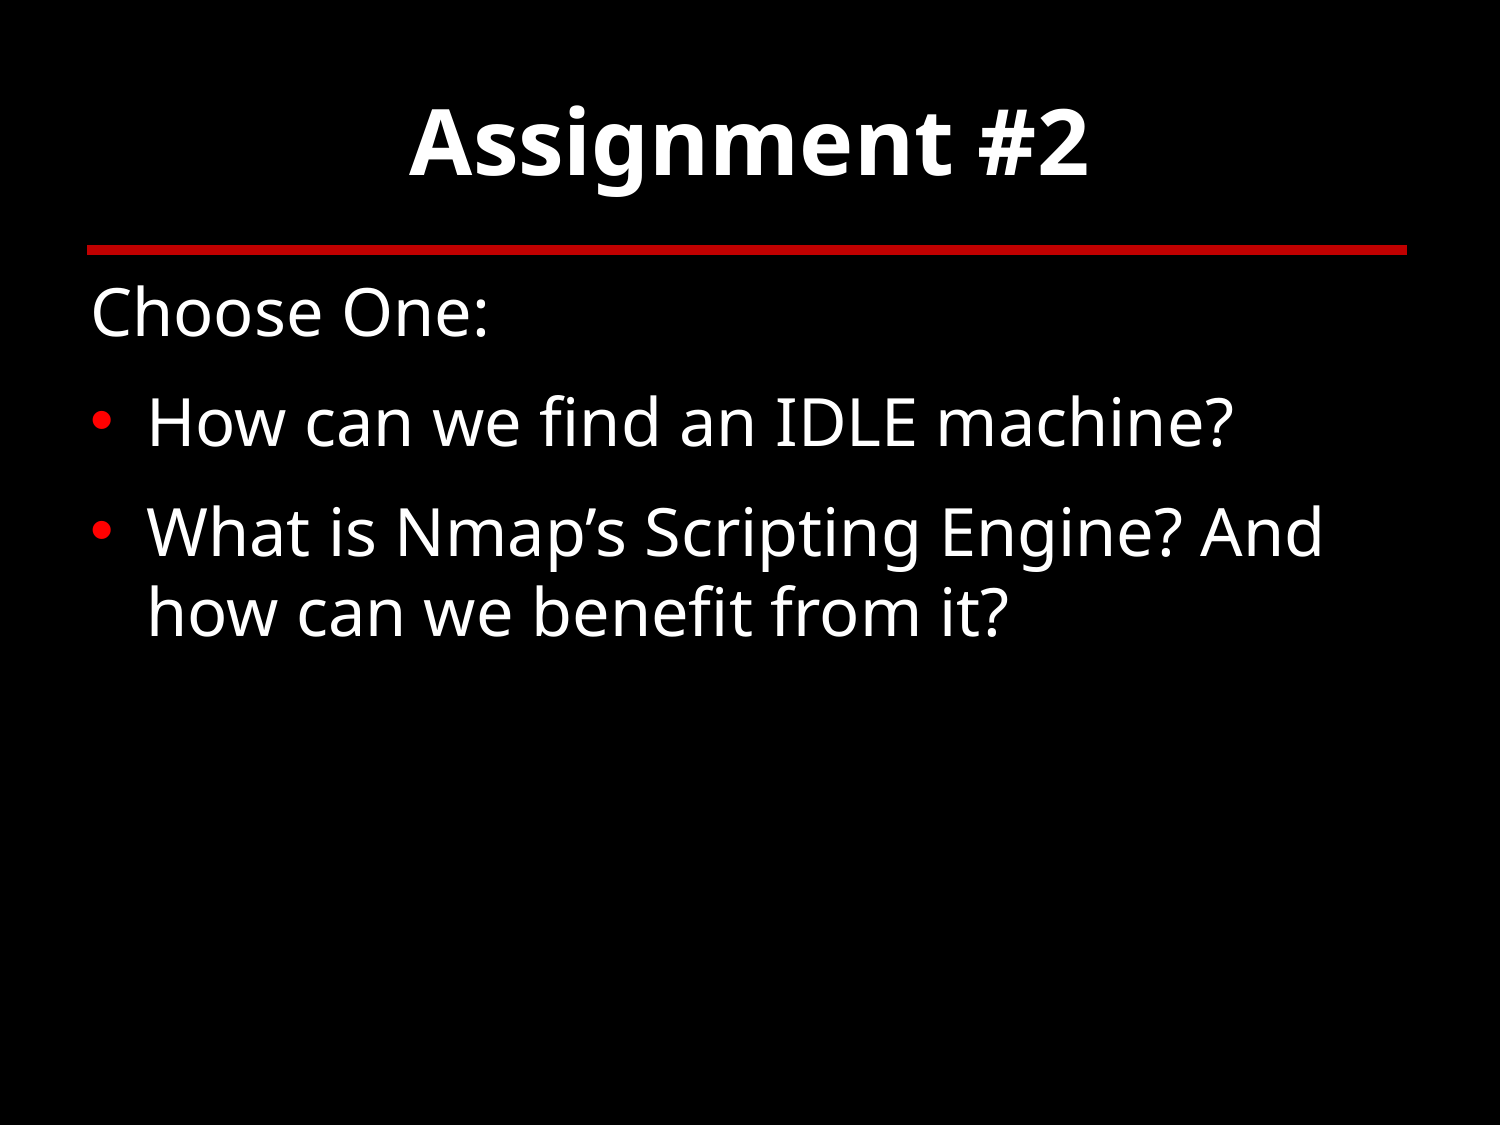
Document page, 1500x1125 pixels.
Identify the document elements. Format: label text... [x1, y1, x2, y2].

title Assignment #2 [75, 45, 1425, 233]
list Choose One: How can we find an IDLE machine? What is Nmap’s Scripting Engine? And how can we benefit from it? [75, 262, 1425, 1005]
